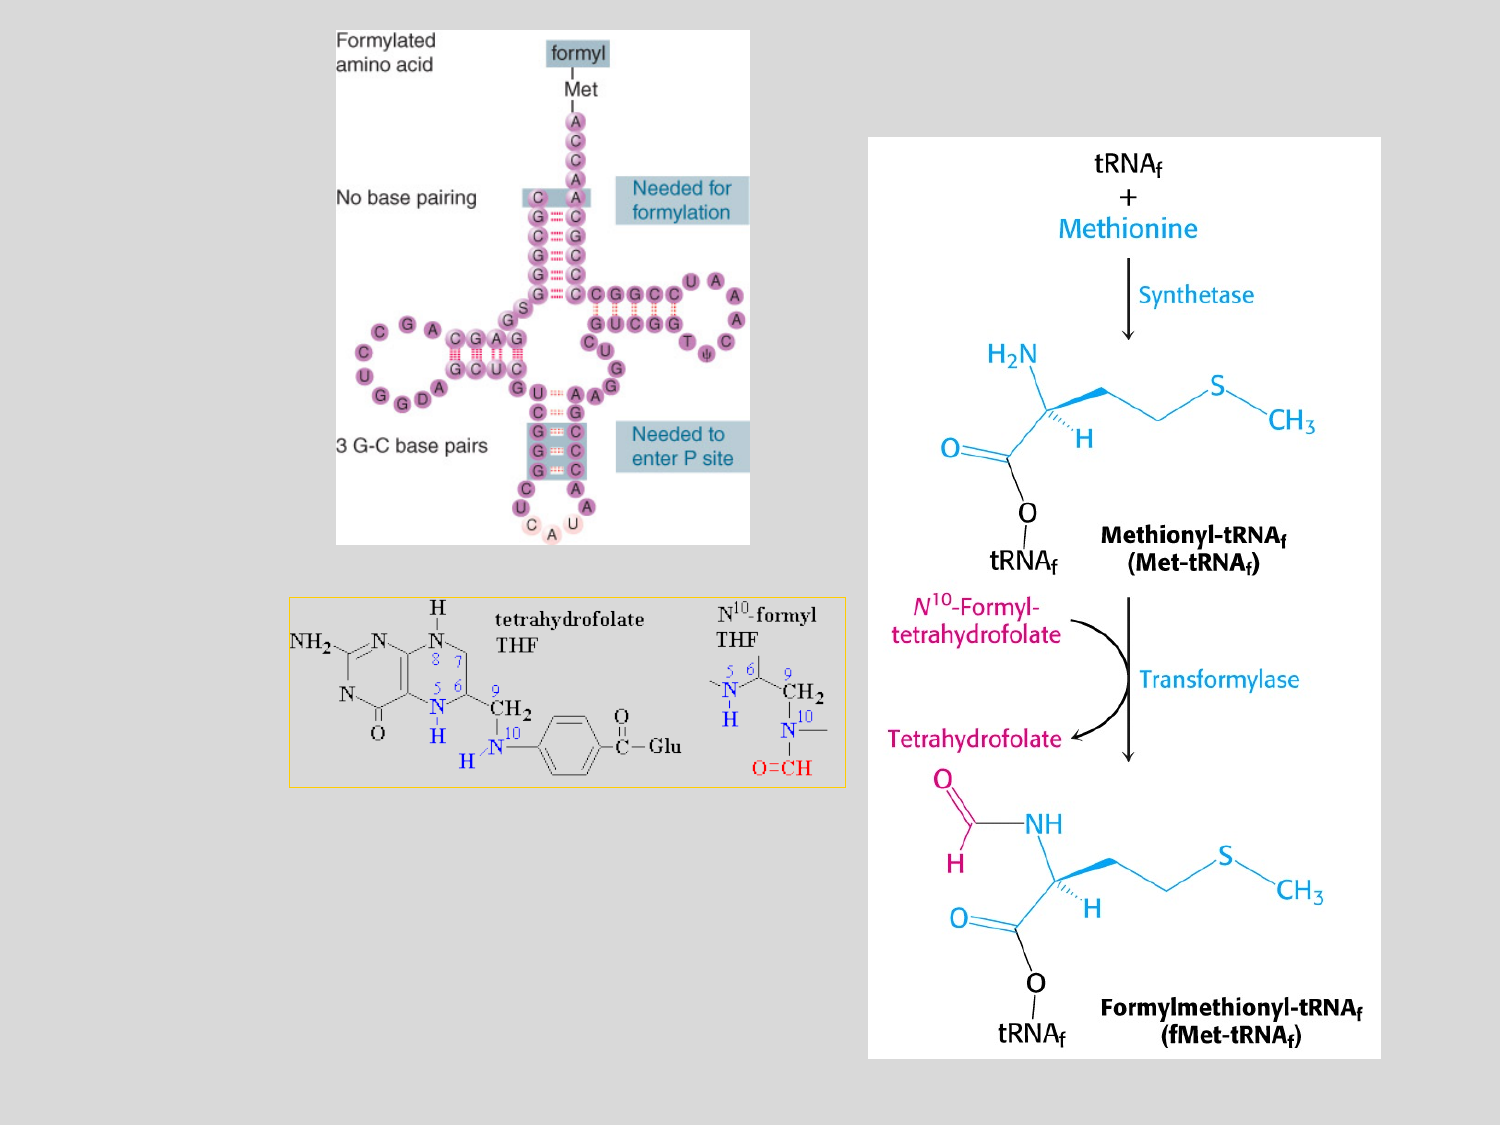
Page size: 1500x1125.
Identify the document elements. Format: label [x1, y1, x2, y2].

picture [868, 137, 1381, 1059]
picture [289, 597, 846, 787]
picture [336, 30, 750, 545]
